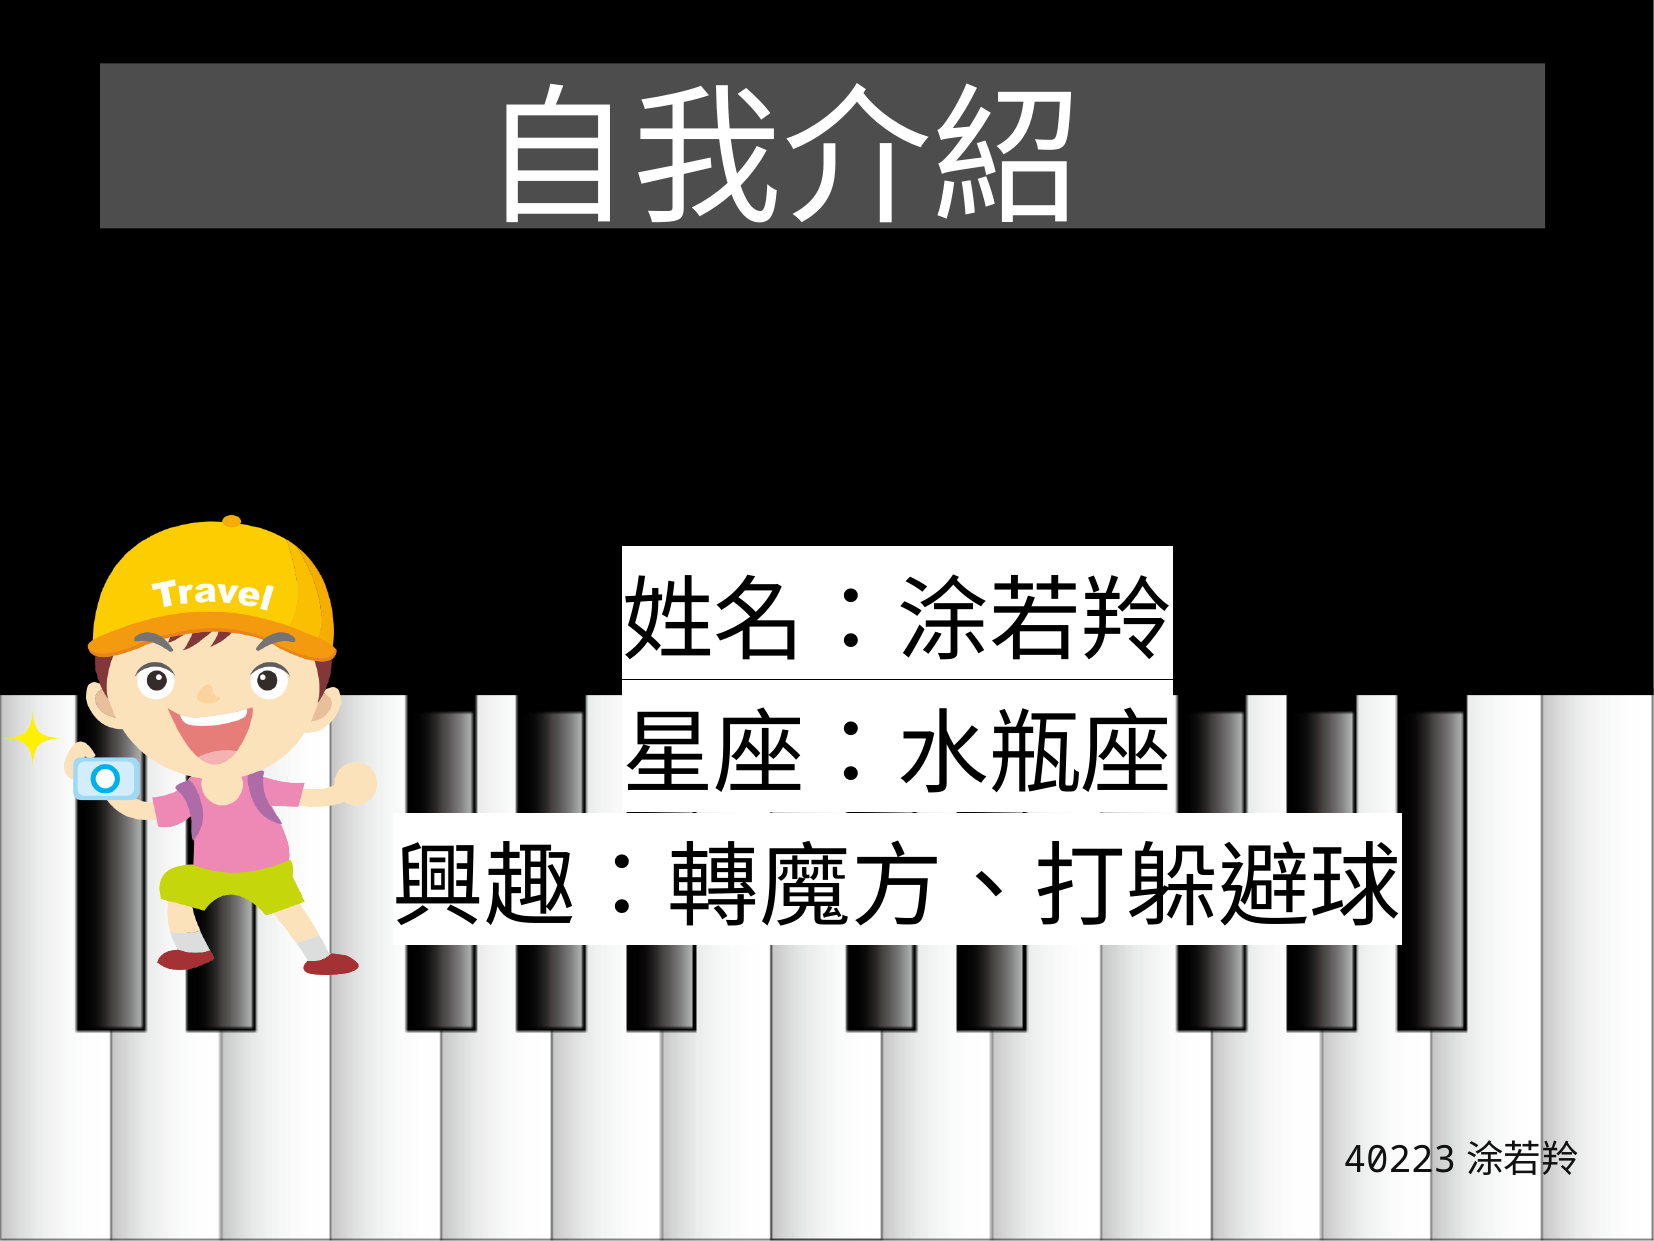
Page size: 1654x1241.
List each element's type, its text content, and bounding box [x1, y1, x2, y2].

subtitle 姓名：涂若羚 星座：水瓶座 興趣：轉魔方、打躲避球 [324, 472, 1471, 945]
text_box 40223涂若羚 [1328, 1121, 1624, 1182]
picture [0, 515, 1654, 1241]
title 自我介紹 [442, 0, 1123, 296]
